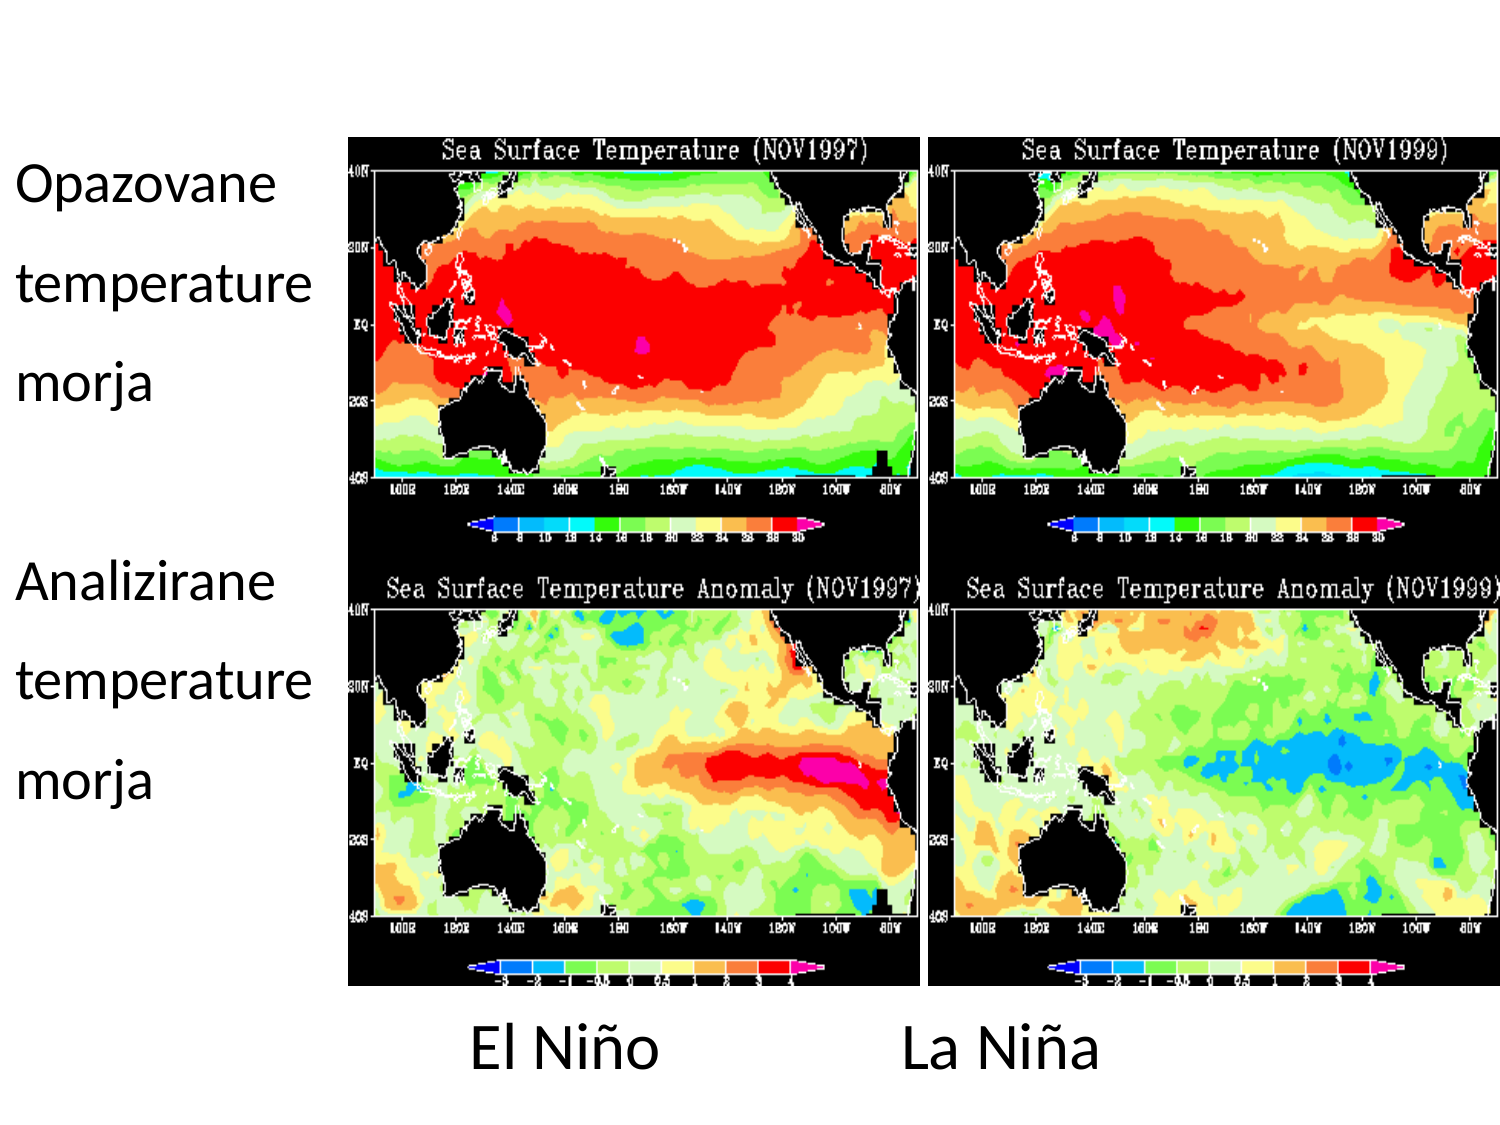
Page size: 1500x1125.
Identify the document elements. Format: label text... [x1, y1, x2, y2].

picture [928, 137, 1500, 986]
list Opazovane temperature morja Analizirane temperature morja [0, 137, 420, 988]
picture [348, 137, 920, 986]
text_box El Niño La Niña [454, 995, 1500, 1125]
